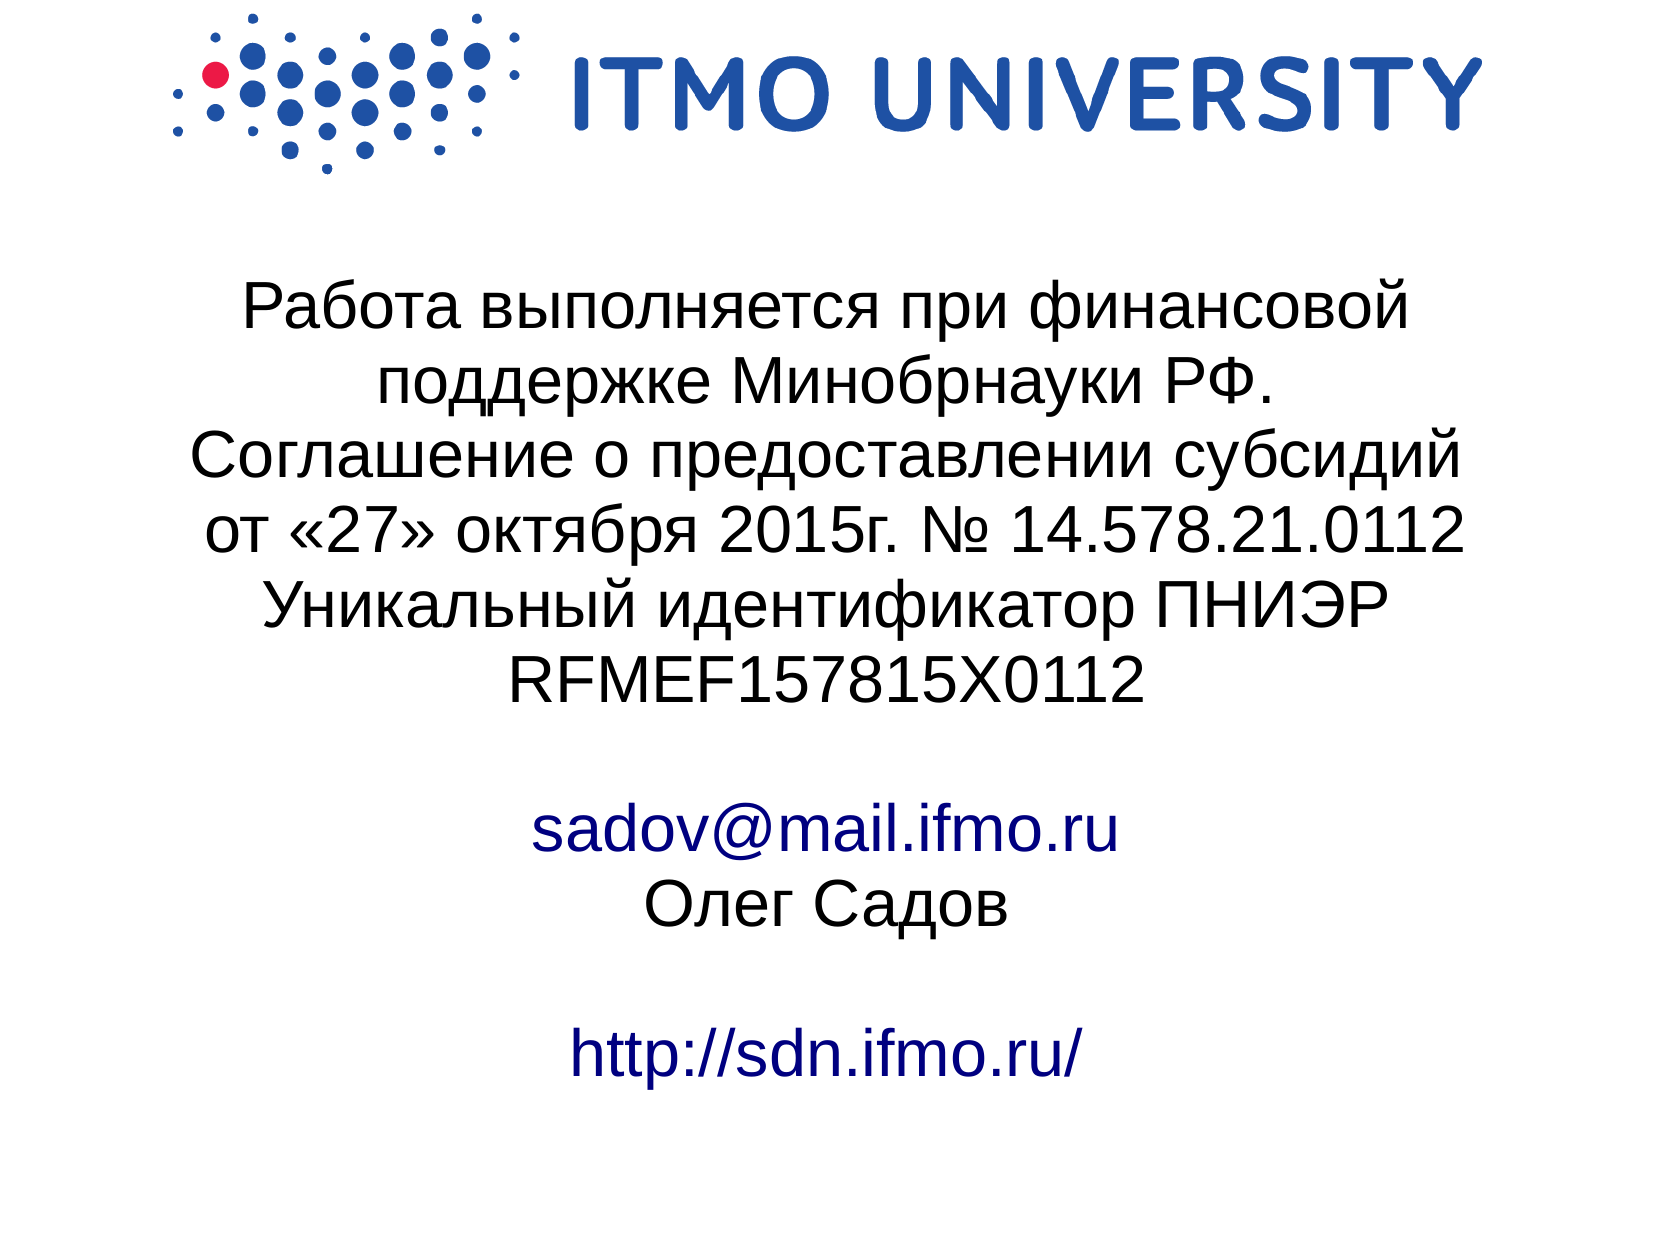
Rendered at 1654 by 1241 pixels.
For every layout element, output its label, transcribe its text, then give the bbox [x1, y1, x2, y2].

picture [0, 0, 1654, 306]
subtitle Работа выполняется при финансовой поддержке Минобрнауки РФ. Соглашение о предоставлении субсидий от «27» октября 2015г. № 14.578.21.0112 Уникальный идентификатор ПНИЭР RFMEF157815X0112 sadov@mail.ifmo.ru Олег Садов http://sdn.ifmo.ru/ [82, 306, 1571, 1158]
